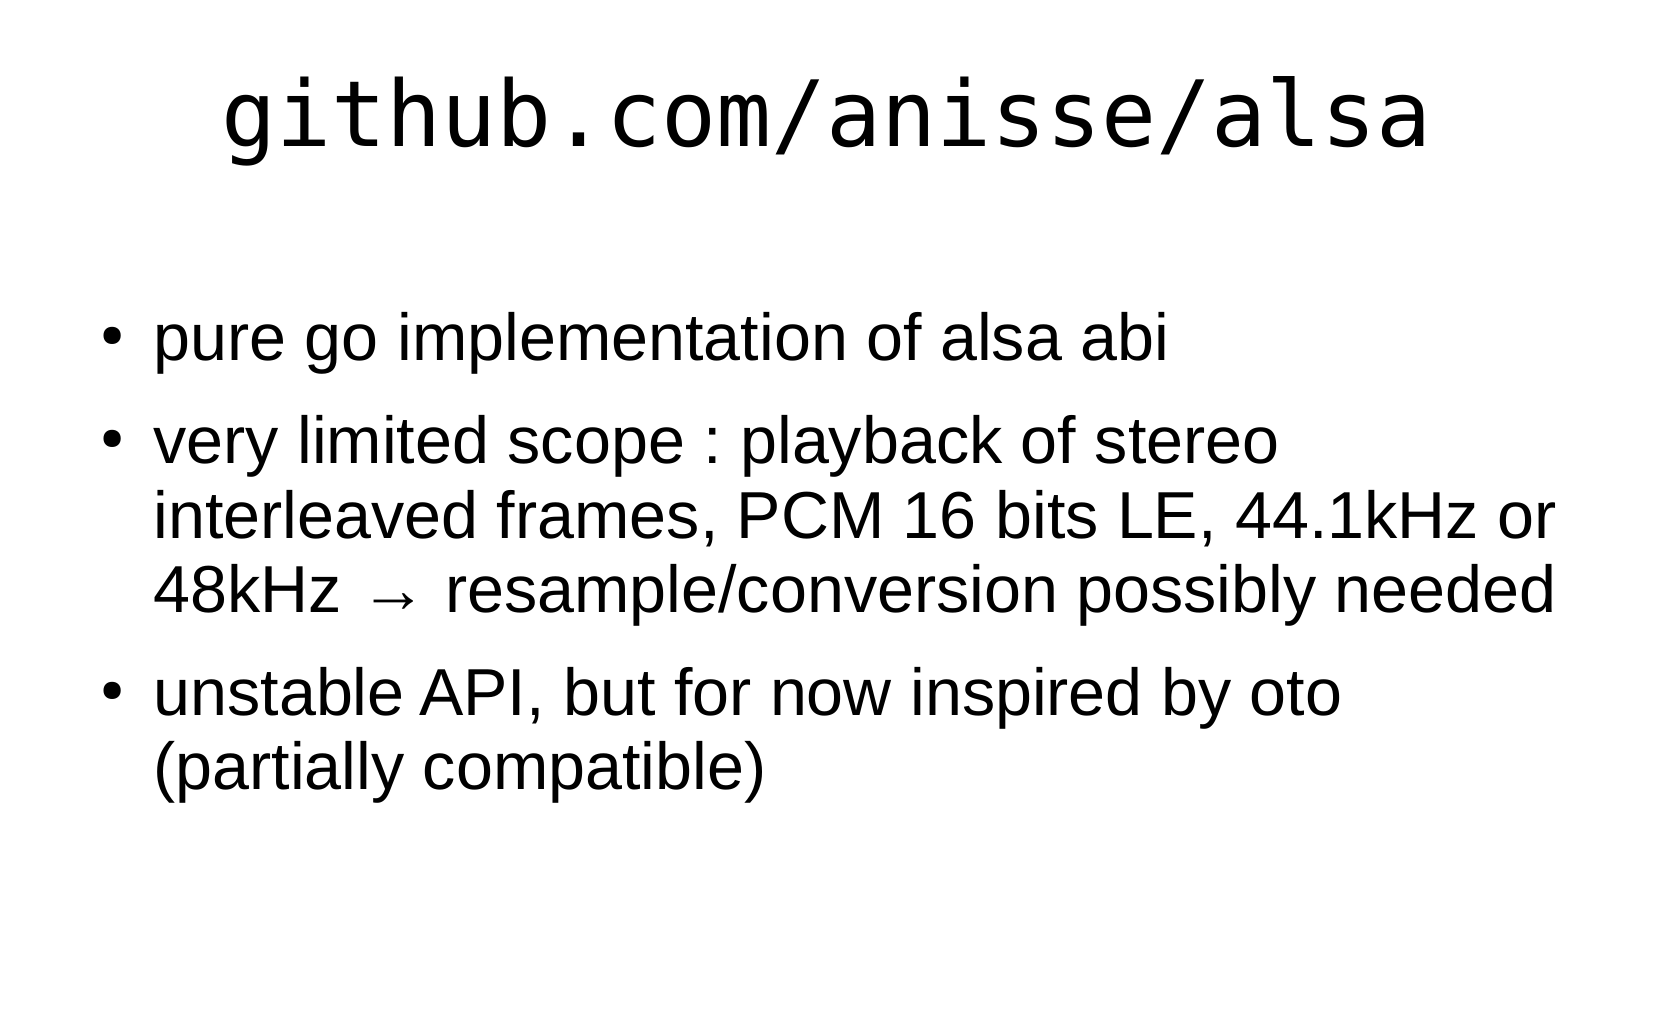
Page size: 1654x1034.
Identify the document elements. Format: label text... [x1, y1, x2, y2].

title github.com/anisse/alsa [82, 36, 1571, 193]
list pure go implementation of alsa abi very limited scope : playback of stereo interleaved frames, PCM 16 bits LE, 44.1kHz or 48kHz → resample/conversion possibly needed unstable API, but for now inspired by oto (partially compatible) [82, 300, 1571, 840]
